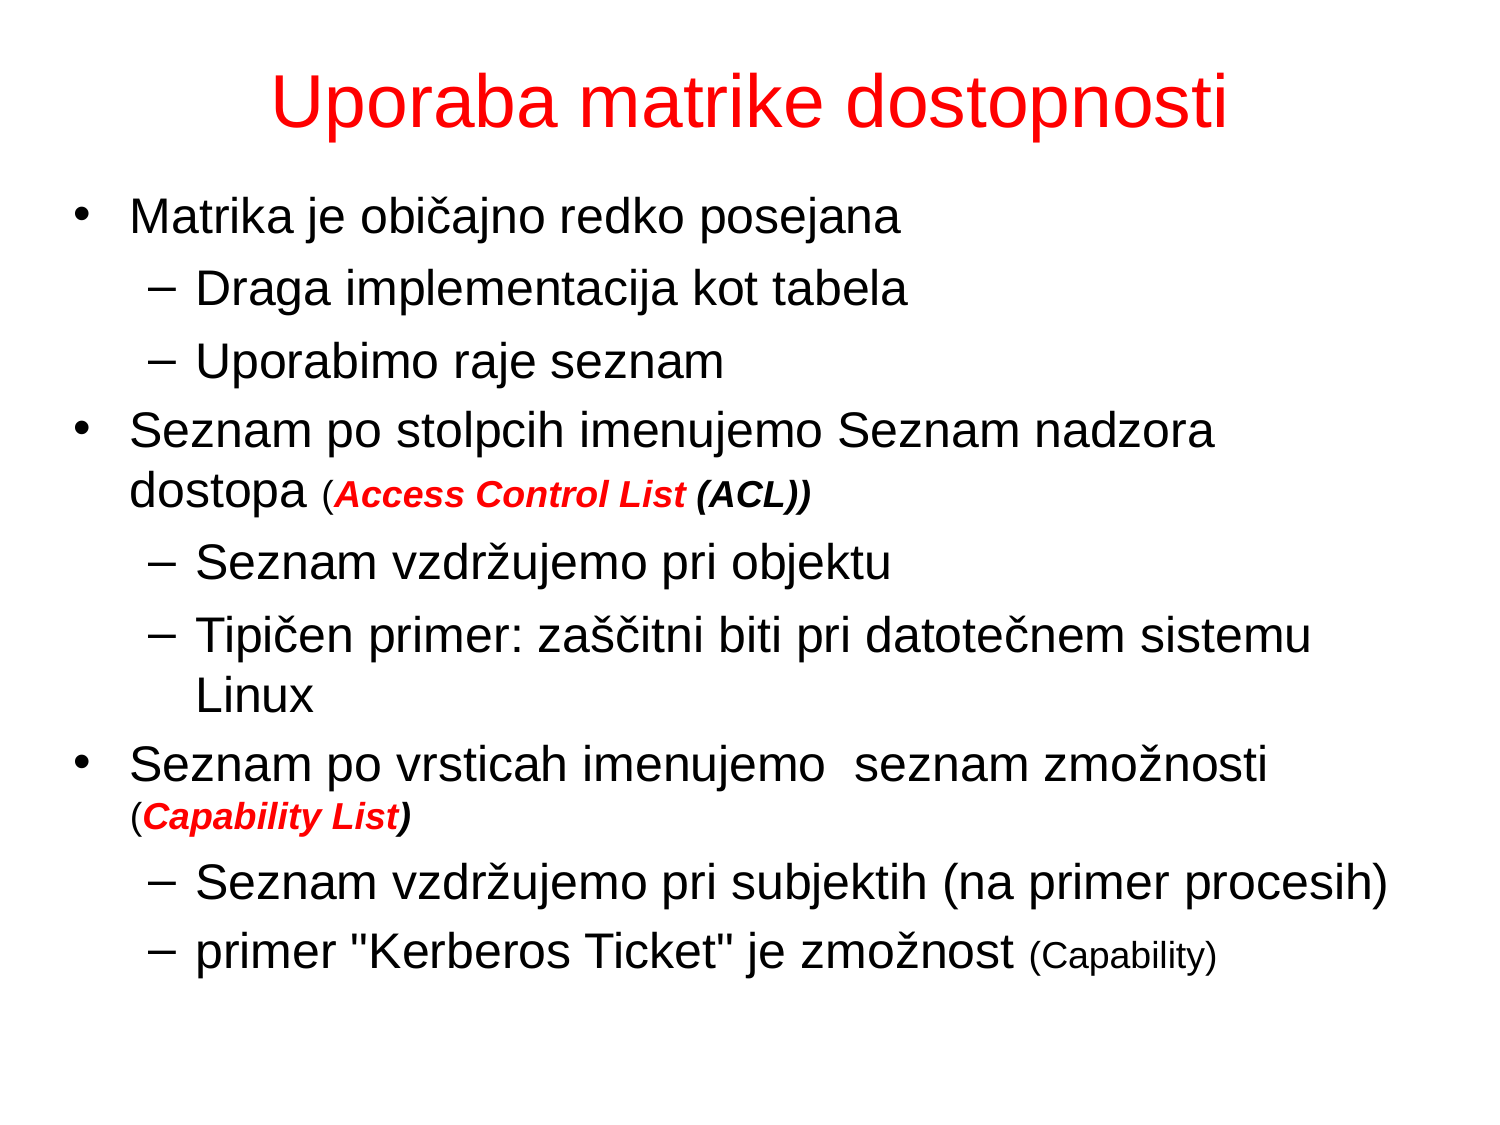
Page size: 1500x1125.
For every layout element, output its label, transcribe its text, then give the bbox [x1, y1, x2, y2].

title Uporaba matrike dostopnosti [75, 45, 1426, 151]
list Matrika je običajno redko posejana Draga implementacija kot tabela Uporabimo raje seznam Seznam po stolpcih imenujemo Seznam nadzora dostopa (Access Control List (ACL)) Seznam vzdržujemo pri objektu Tipičen primer: zaščitni biti pri datotečnem sistemu Linux Seznam po vrsticah imenujemo seznam zmožnosti (Capability List) Seznam vzdržujemo pri subjektih (na primer procesih) primer "Kerberos Ticket" je zmožnost (Capability) [58, 175, 1409, 987]
